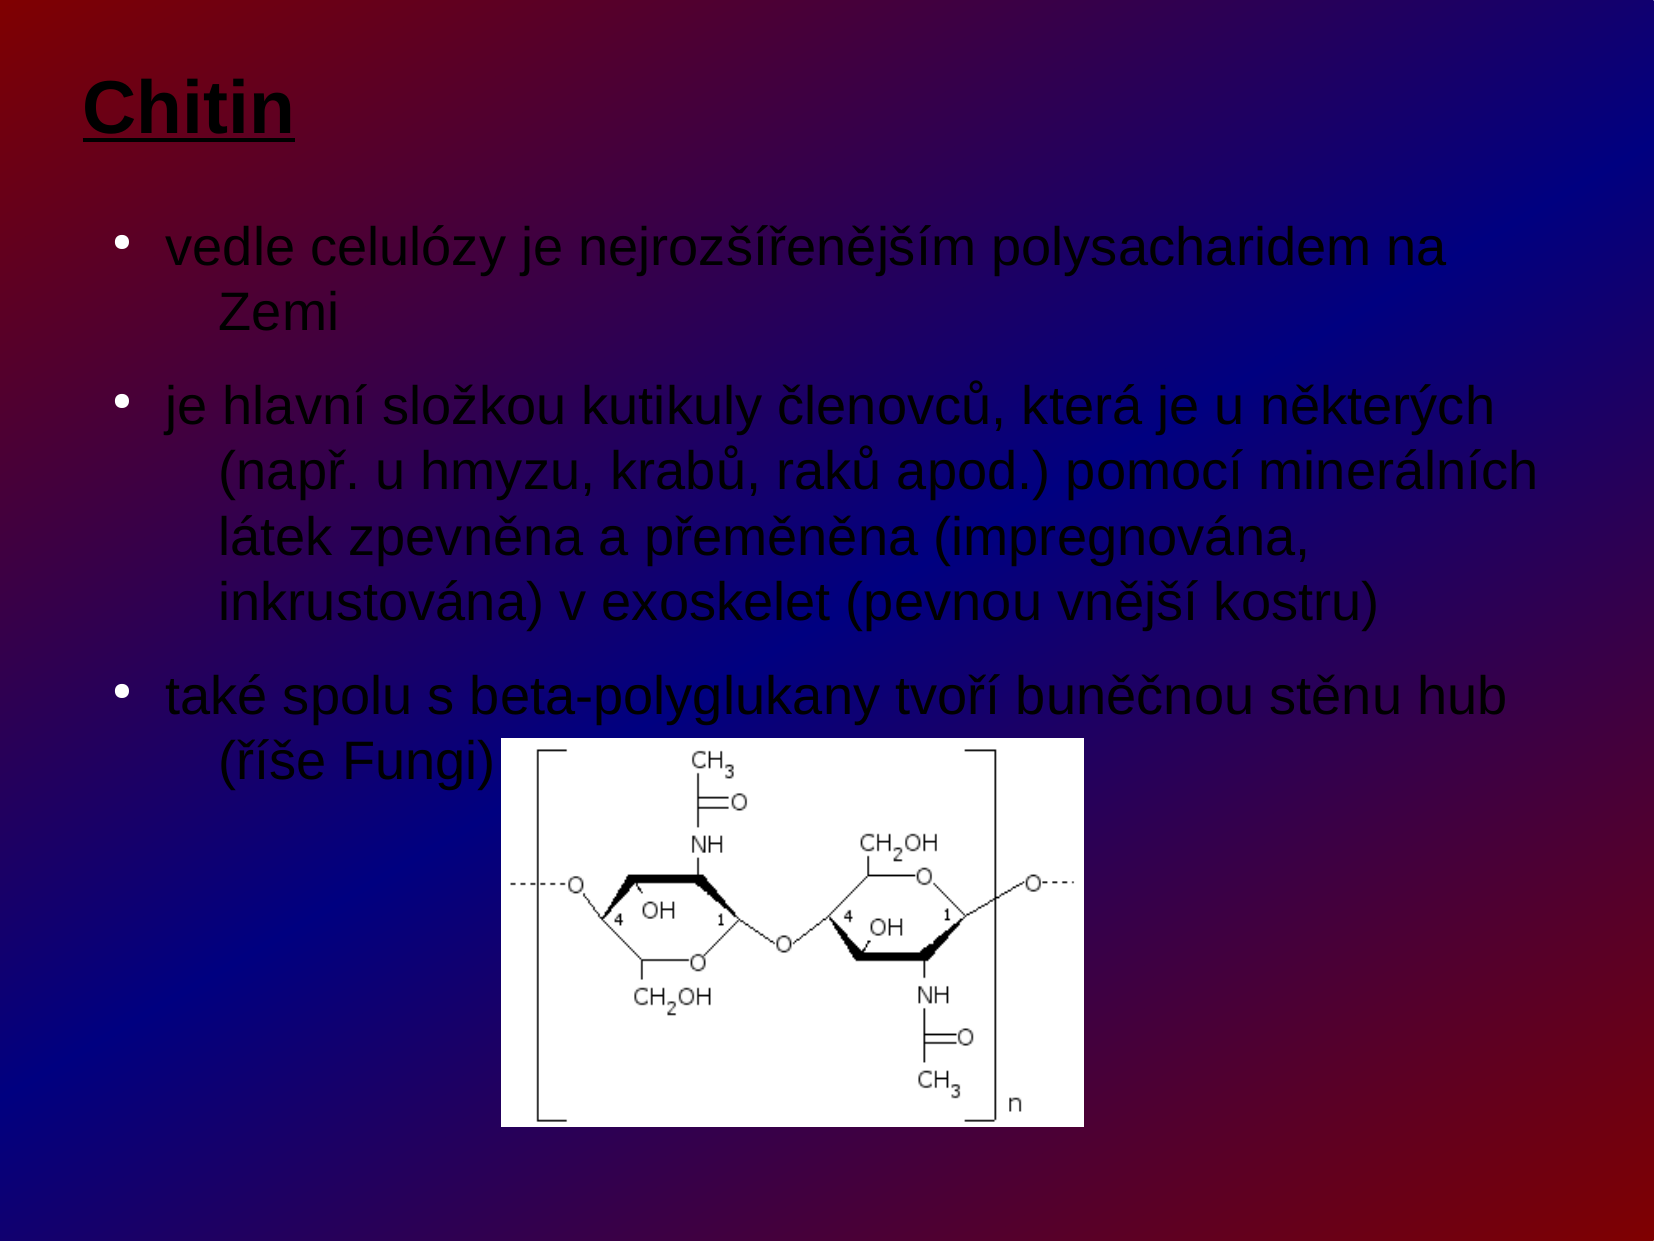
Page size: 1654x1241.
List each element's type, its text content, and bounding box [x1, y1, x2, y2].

title Chitin [82, 0, 1571, 208]
list vedle celulózy je nejrozšířenějším polysacharidem na Zemi je hlavní složkou kutikuly členovců, která je u některých (např. u hmyzu, krabů, raků apod.) pomocí minerálních látek zpevněna a přeměněna (impregnována, inkrustována) v exoskelet (pevnou vnější kostru) také spolu s beta-polyglukany tvoří buněčnou stěnu hub (říše Fungi) [76, 210, 1565, 1030]
picture [501, 738, 1084, 1128]
